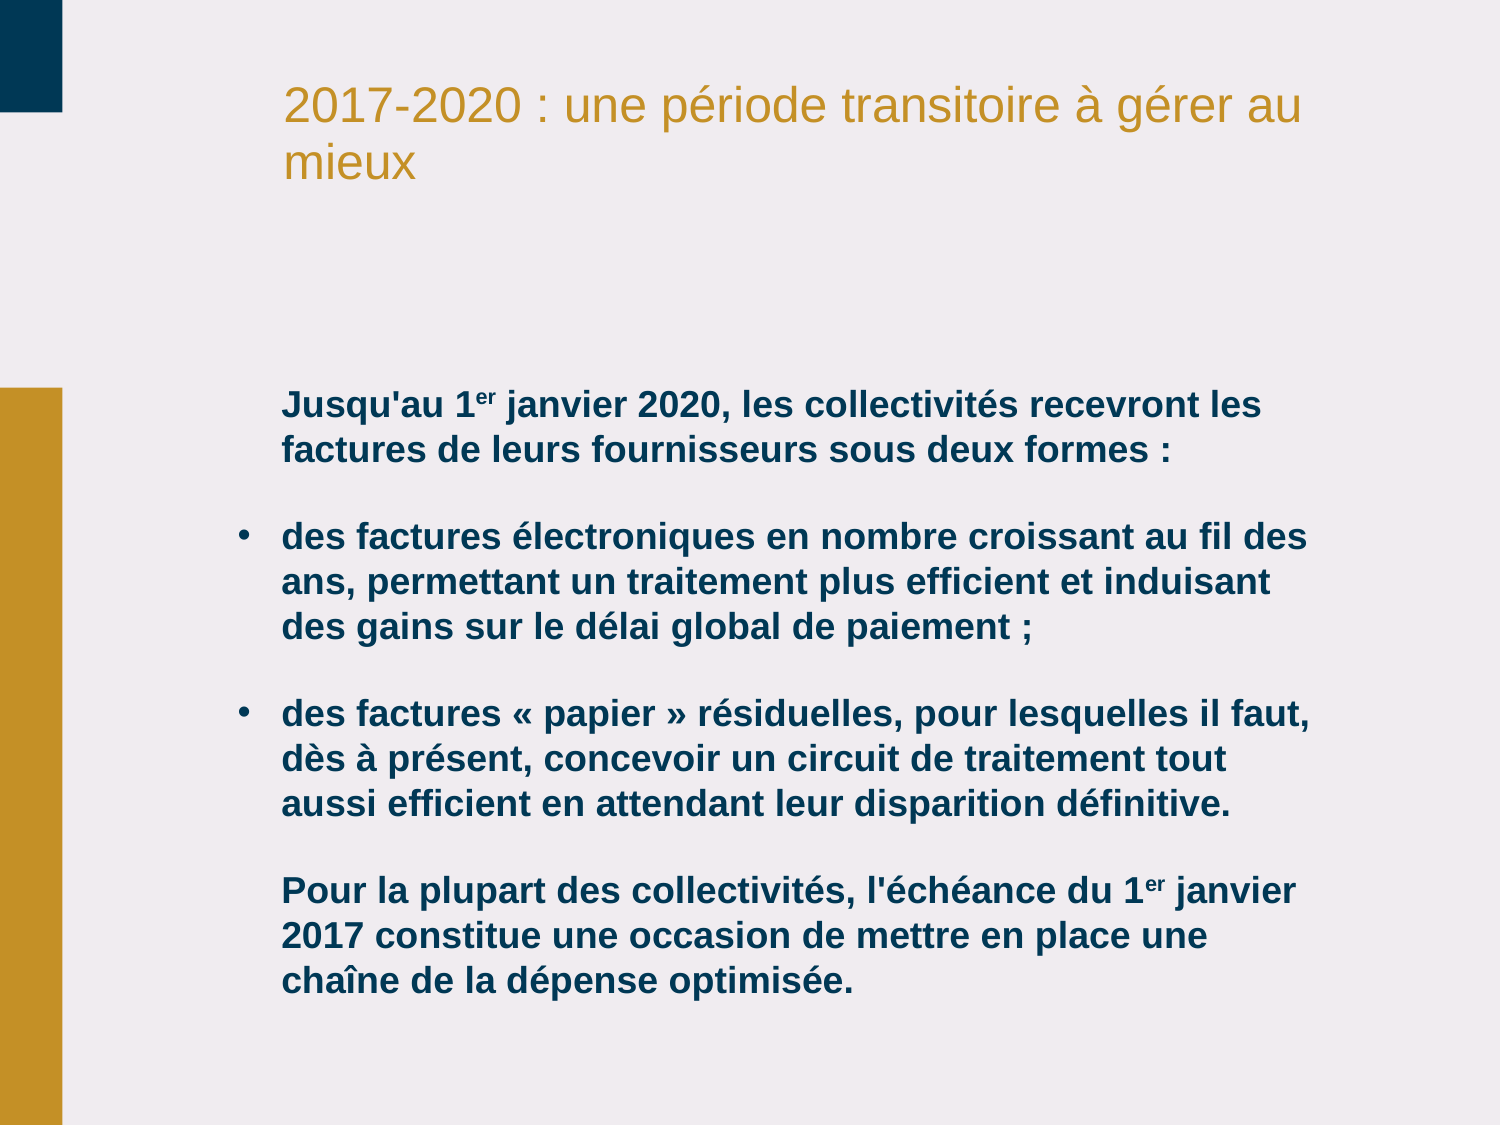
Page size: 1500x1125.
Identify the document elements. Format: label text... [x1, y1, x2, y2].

list Jusqu'au 1er janvier 2020, les collectivités recevront les factures de leurs fournisseurs sous deux formes : des factures électroniques en nombre croissant au fil des ans, permettant un traitement plus efficient et induisant des gains sur le délai global de paiement ; des factures « papier » résiduelles, pour lesquelles il faut, dès à présent, concevoir un circuit de traitement tout aussi efficient en attendant leur disparition définitive. Pour la plupart des collectivités, l'échéance du 1er janvier 2017 constitue une occasion de mettre en place une chaîne de la dépense optimisée. [237, 380, 1330, 1110]
title 2017-2020 : une période transitoire à gérer au mieux [283, 77, 1440, 192]
